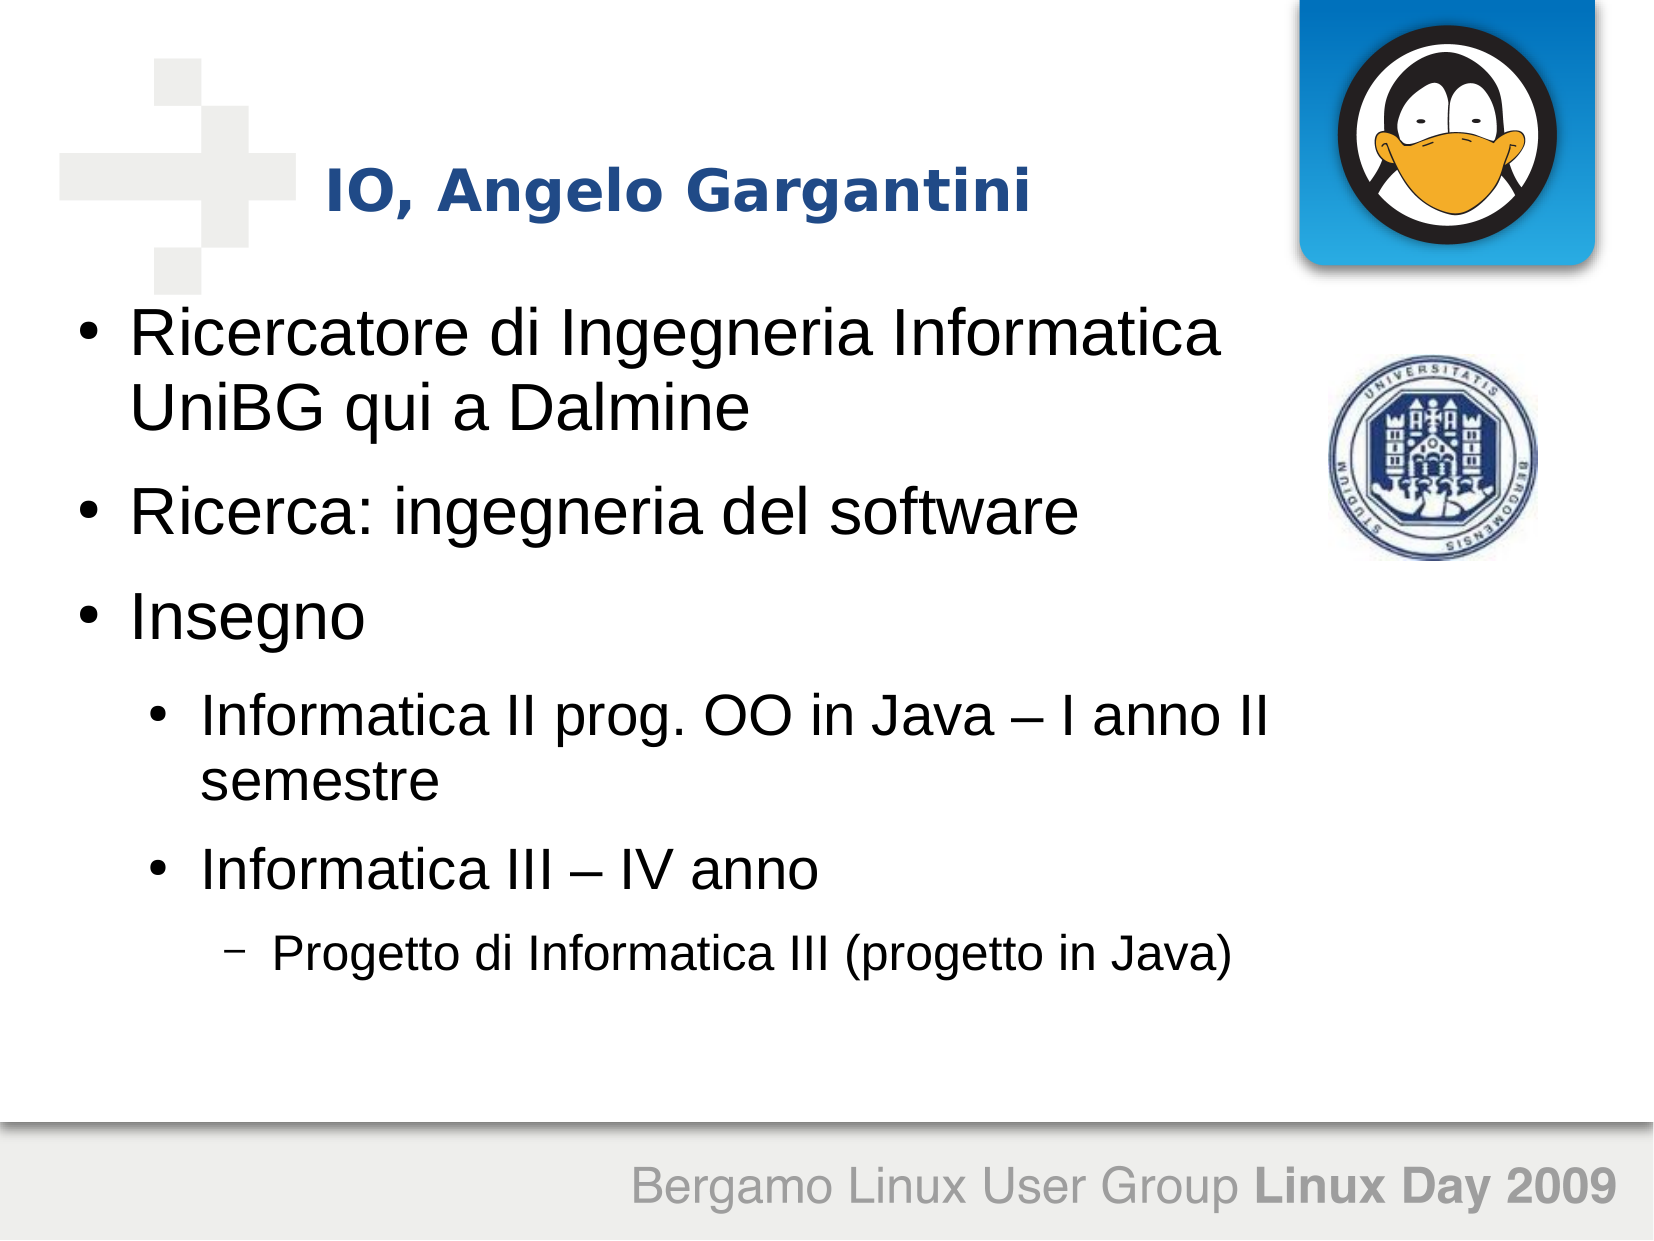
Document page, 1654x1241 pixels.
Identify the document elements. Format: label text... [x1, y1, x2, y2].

list Ricercatore di Ingegneria Informatica UniBG qui a Dalmine Ricerca: ingegneria del software Insegno Informatica II prog. OO in Java – I anno II semestre Informatica III – IV anno Progetto di Informatica III (progetto in Java) [59, 295, 1300, 1093]
picture [0, 0, 1654, 1240]
title IO, Angelo Gargantini [324, 58, 1300, 295]
